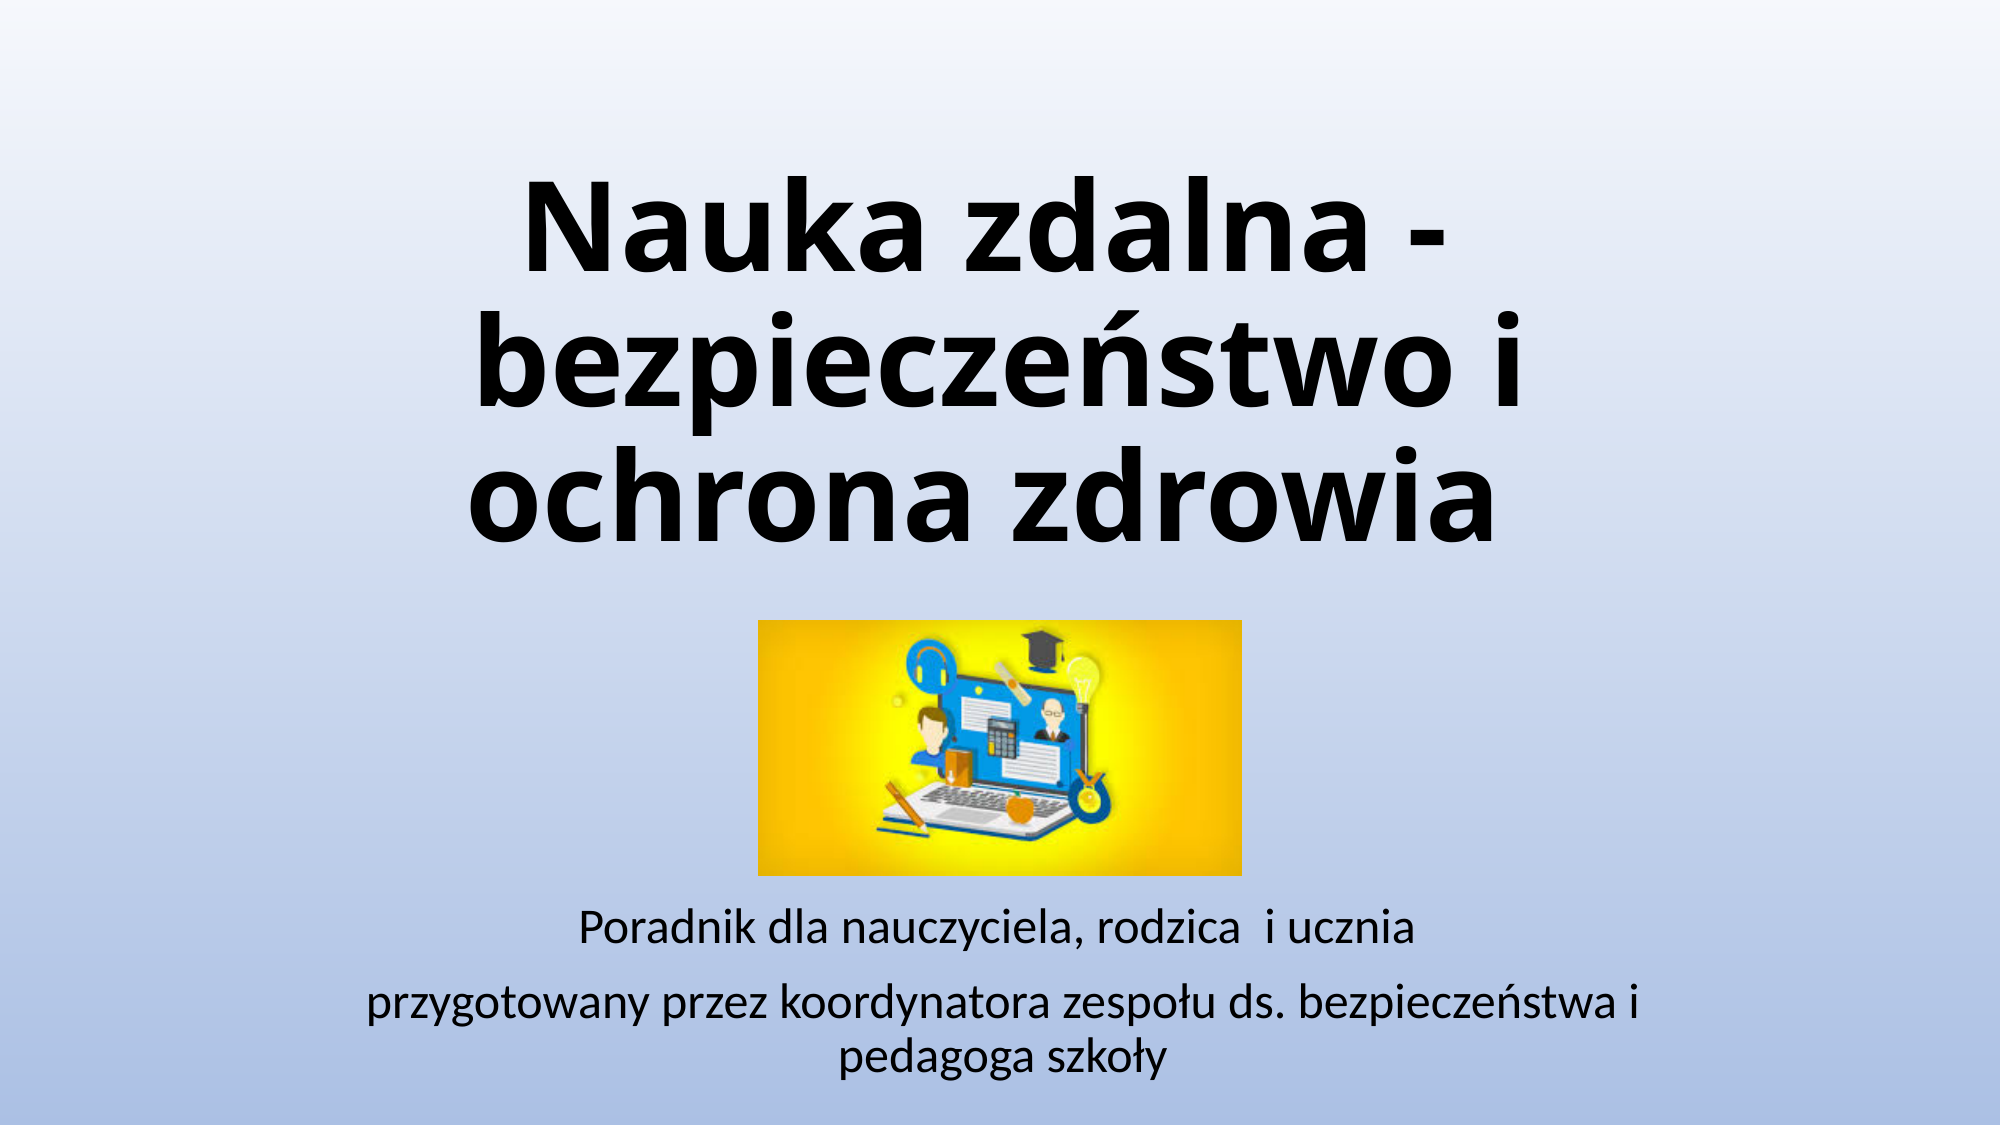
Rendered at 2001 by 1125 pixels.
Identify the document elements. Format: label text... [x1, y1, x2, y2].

title Nauka zdalna - bezpieczeństwo i ochrona zdrowia [249, 71, 1750, 576]
picture [758, 620, 1242, 876]
subtitle Poradnik dla nauczyciela, rodzica i ucznia przygotowany przez koordynatora zespołu ds. bezpieczeństwa i pedagoga szkoły [249, 893, 1756, 1110]
